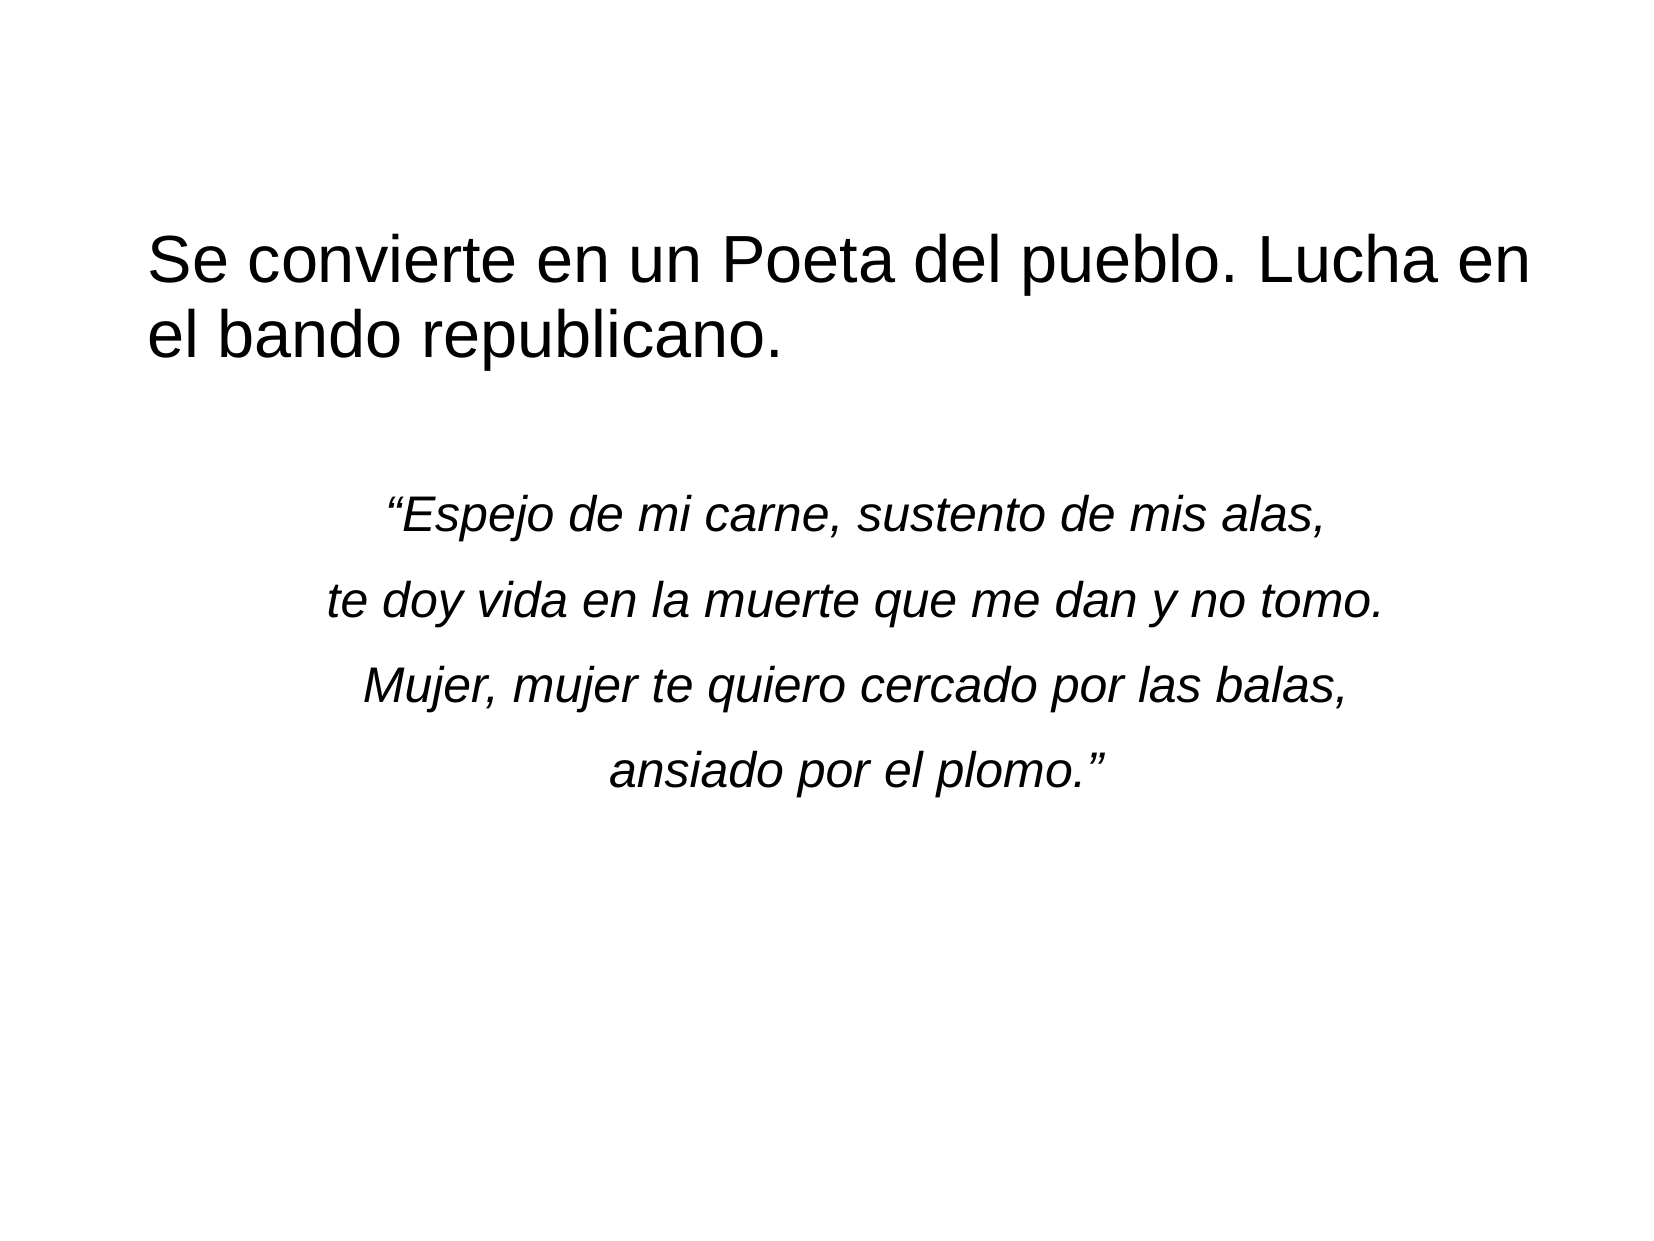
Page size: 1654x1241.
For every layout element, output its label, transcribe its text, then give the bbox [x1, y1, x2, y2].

list Se convierte en un Poeta del pueblo. Lucha en el bando republicano. “Espejo de mi carne, sustento de mis alas, te doy vida en la muerte que me dan y no tomo. Mujer, mujer te quiero cercado por las balas, ansiado por el plomo.” [76, 118, 1565, 1055]
